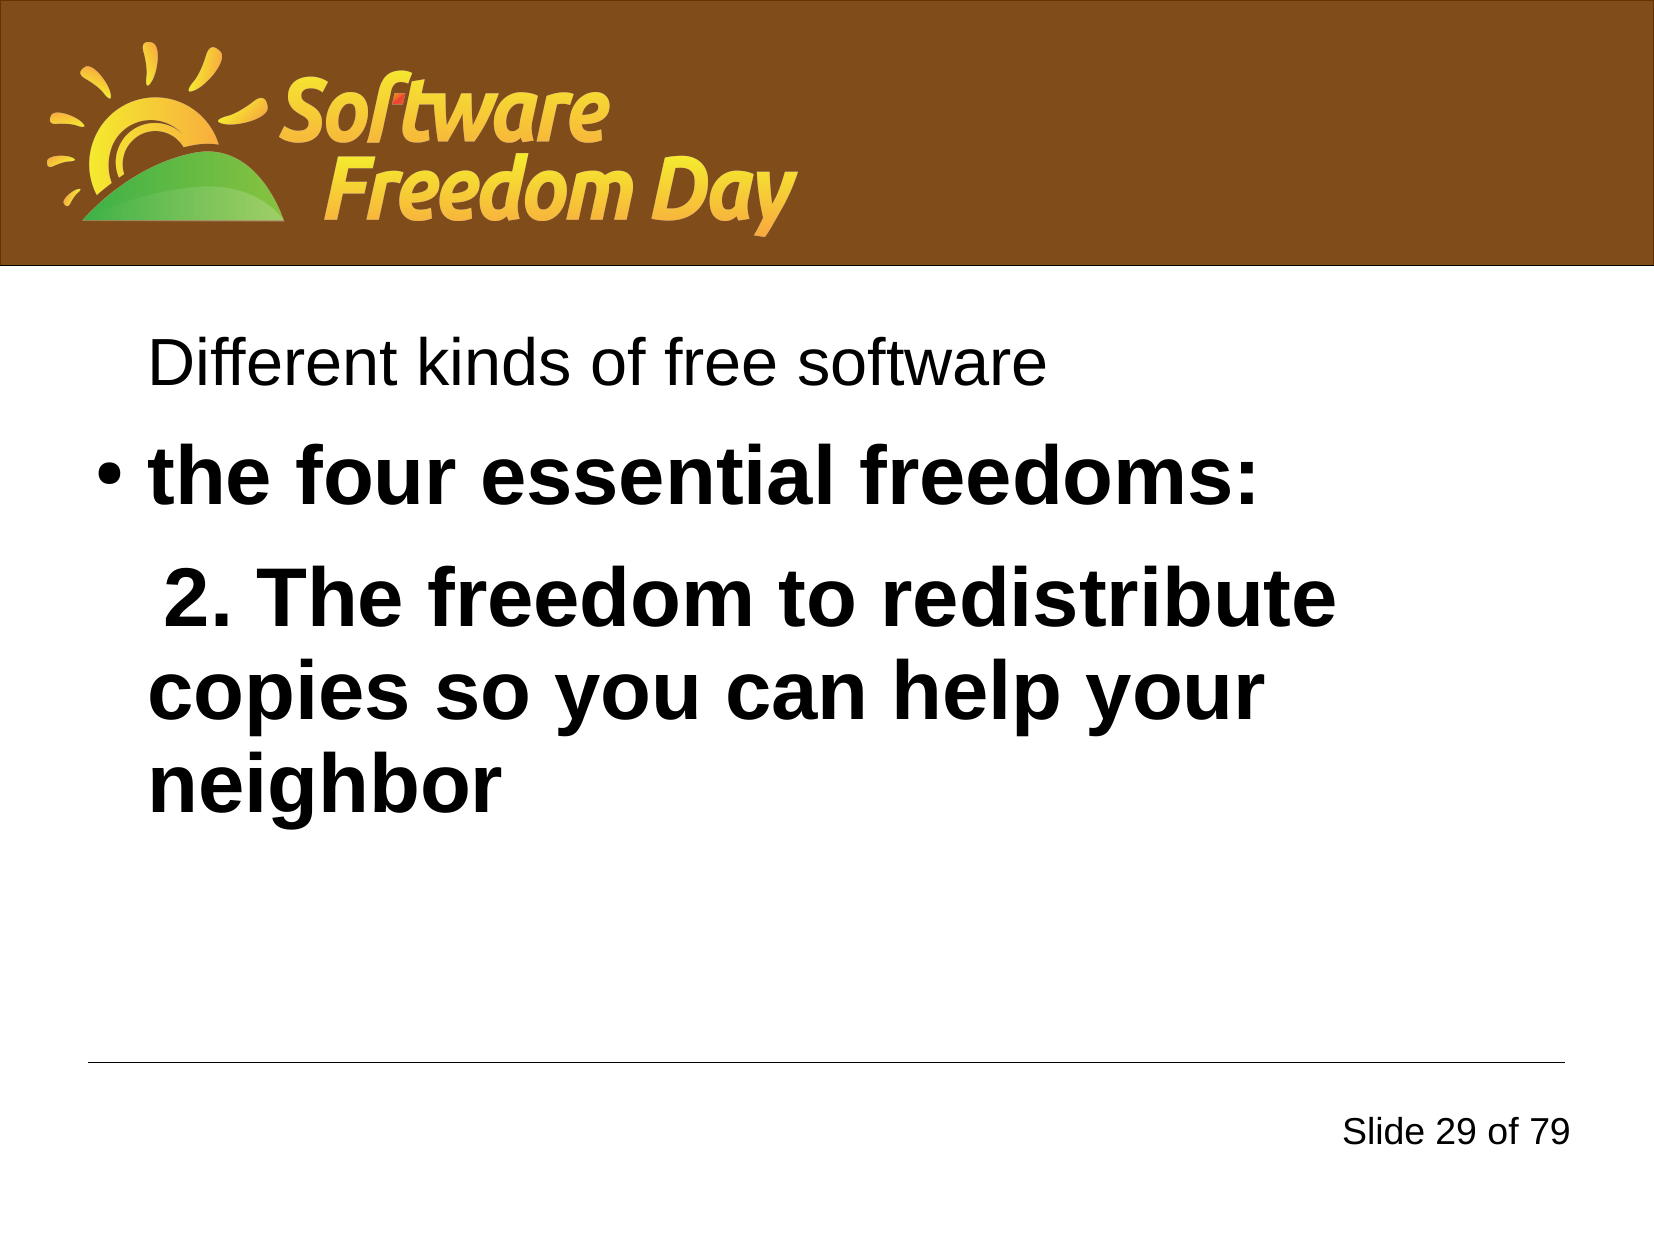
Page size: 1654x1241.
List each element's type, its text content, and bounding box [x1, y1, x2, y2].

picture [47, 42, 798, 237]
list Different kinds of free software the four essential freedoms: 2. The freedom to redistribute copies so you can help your neighbor [76, 324, 1565, 1045]
